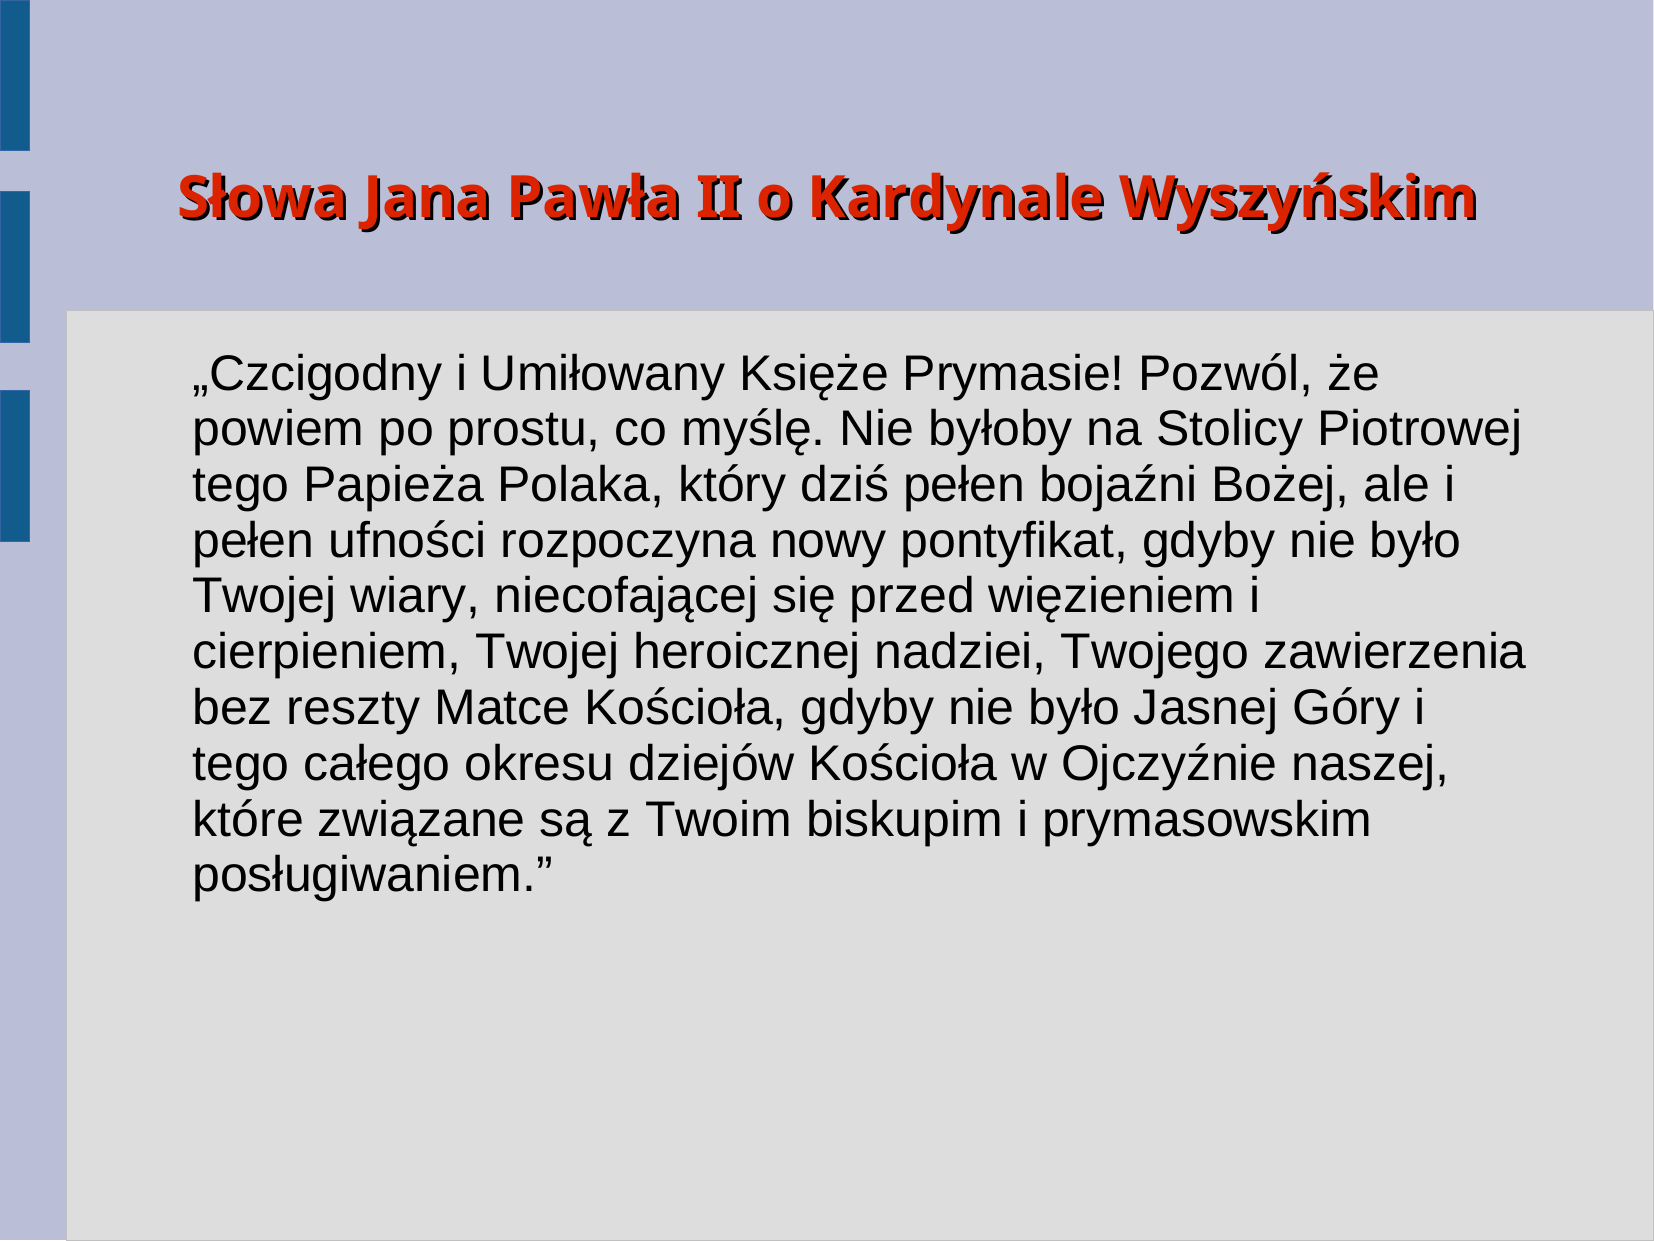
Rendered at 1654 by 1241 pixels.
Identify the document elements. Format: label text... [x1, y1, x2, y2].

list „Czcigodny i Umiłowany Księże Prymasie! Pozwól, że powiem po prostu, co myślę. Nie byłoby na Stolicy Piotrowej tego Papieża Polaka, który dziś pełen bojaźni Bożej, ale i pełen ufności rozpoczyna nowy pontyfikat, gdyby nie było Twojej wiary, niecofającej się przed więzieniem i cierpieniem, Twojej heroicznej nadziei, Twojego zawierzenia bez reszty Matce Kościoła, gdyby nie było Jasnej Góry i tego całego okresu dziejów Kościoła w Ojczyźnie naszej, które związane są z Twoim biskupim i prymasowskim posługiwaniem.” [121, 344, 1534, 1127]
title Słowa Jana Pawła II o Kardynale Wyszyńskim [121, 91, 1534, 299]
